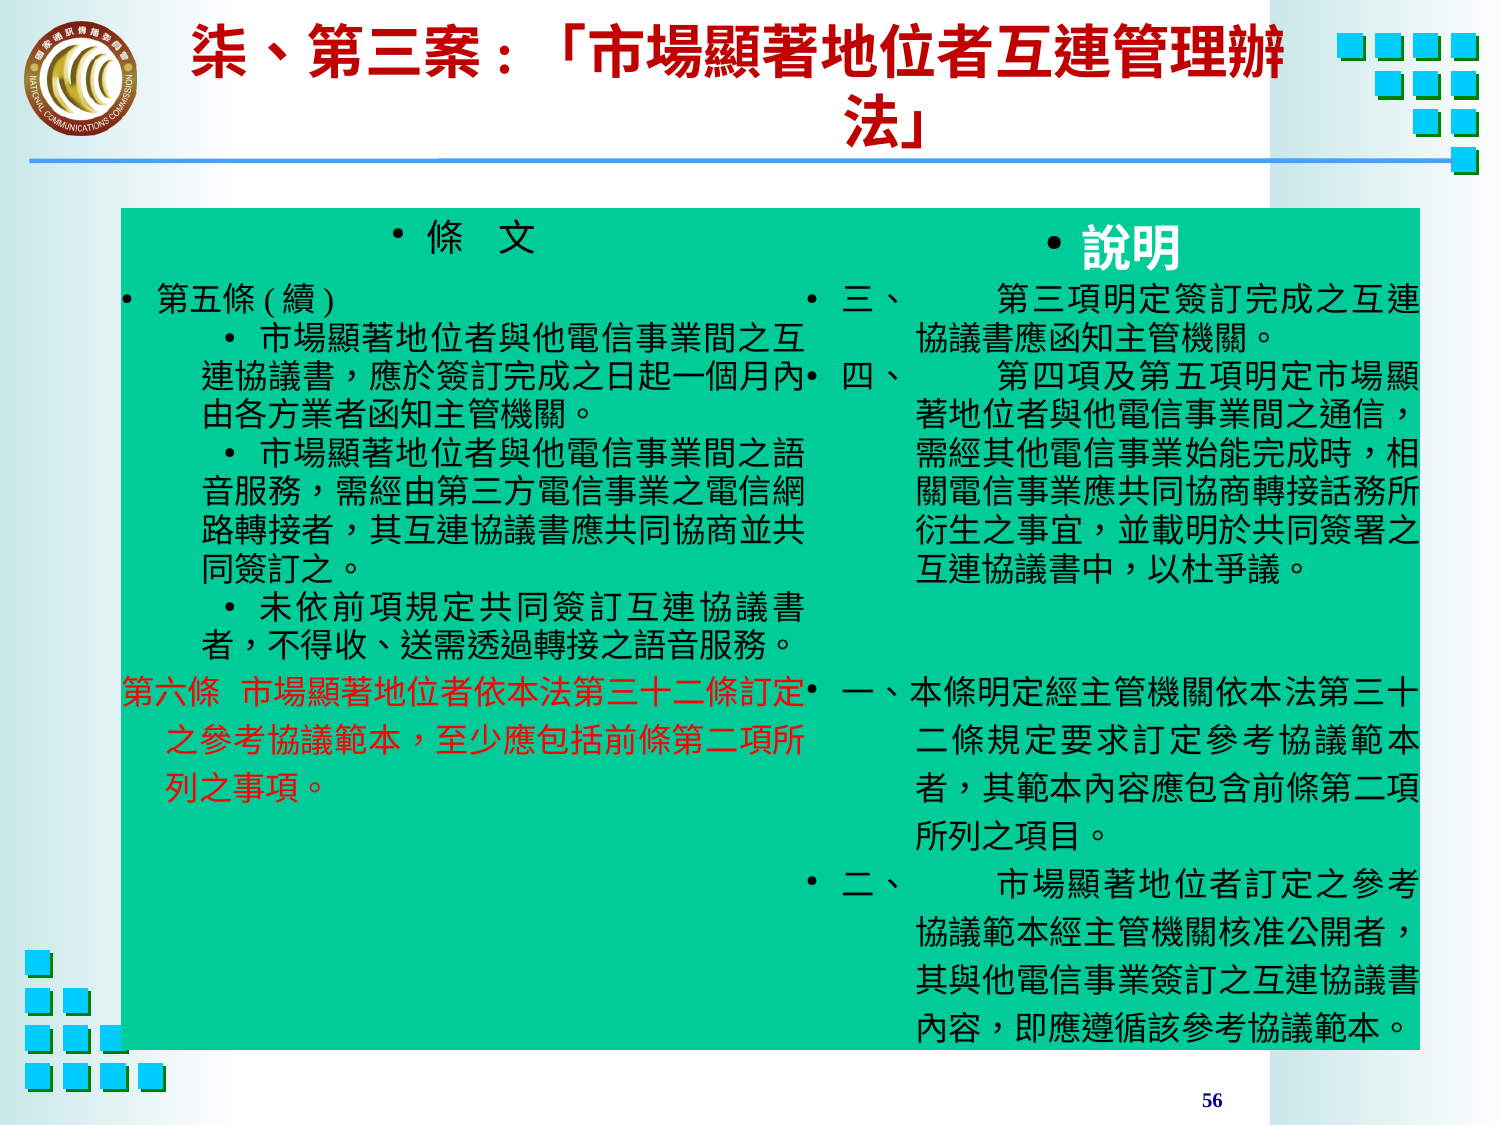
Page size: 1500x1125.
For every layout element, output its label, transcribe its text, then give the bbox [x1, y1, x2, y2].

table_cell 第五條(續) 市場顯著地位者與他電信事業間之互連協議書，應於簽訂完成之日起一個月內由各方業者函知主管機關。 市場顯著地位者與他電信事業間之語音服務，需經由第三方電信事業之電信網路轉接者，其互連協議書應共同協商並共同簽訂之。 未依前項規定共同簽訂互連協議書者，不得收、送需透過轉接之語音服務。 [121, 281, 806, 666]
table_cell 第六條 市場顯著地位者依本法第三十二條訂定之參考協議範本，至少應包括前條第二項所列之事項。 [121, 666, 806, 1050]
table_cell 三、 第三項明定簽訂完成之互連協議書應函知主管機關。 四、 第四項及第五項明定市場顯著地位者與他電信事業間之通信，需經其他電信事業始能完成時，相關電信事業應共同協商轉接話務所衍生之事宜，並載明於共同簽署之互連協議書中，以杜爭議。 [806, 281, 1420, 666]
title 柒、第三案:「市場顯著地位者互連管理辦法」 [123, 7, 1353, 161]
table_cell 一、本條明定經主管機關依本法第三十二條規定要求訂定參考協議範本者，其範本內容應包含前條第二項所列之項目。 二、 市場顯著地位者訂定之參考協議範本經主管機關核准公開者，其與他電信事業簽訂之互連協議書內容，即應遵循該參考協議範本。 [806, 666, 1420, 1050]
table_header 條 文 [121, 208, 806, 281]
table_header 說明 [806, 208, 1420, 281]
